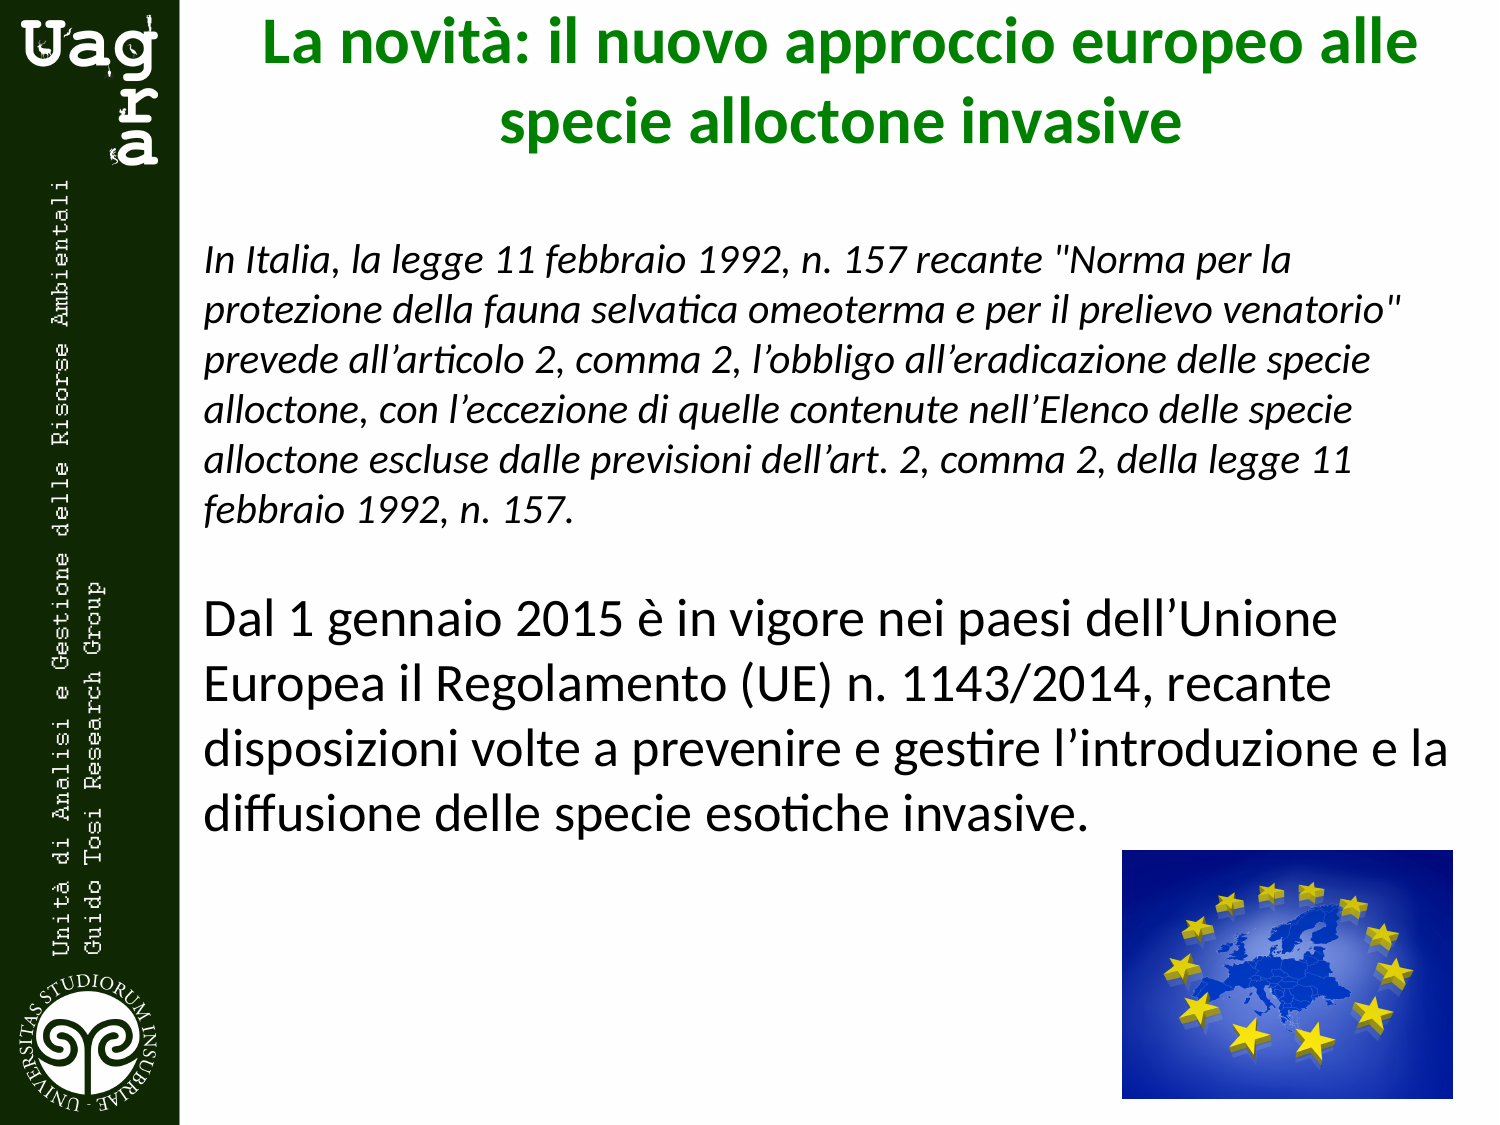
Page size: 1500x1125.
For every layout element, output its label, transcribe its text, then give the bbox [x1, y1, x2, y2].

text_box La novità: il nuovo approccio europeo alle specie alloctone invasive [194, 23, 1489, 130]
picture [0, 0, 1497, 1125]
text_box In Italia, la legge 11 febbraio 1992, n. 157 recante "Norma per la protezione della fauna selvatica omeoterma e per il prelievo venatorio" prevede all’articolo 2, comma 2, l’obbligo all’eradicazione delle specie alloctone, con l’eccezione di quelle contenute nell’Elenco delle specie alloctone escluse dalle previsioni dell’art. 2, comma 2, della legge 11 febbraio 1992, n. 157. Dal 1 gennaio 2015 è in vigore nei paesi dell’Unione Europea il Regolamento (UE) n. 1143/2014, recante disposizioni volte a prevenire e gestire l’introduzione e la diffusione delle specie esotiche invasive. [188, 224, 1489, 1040]
